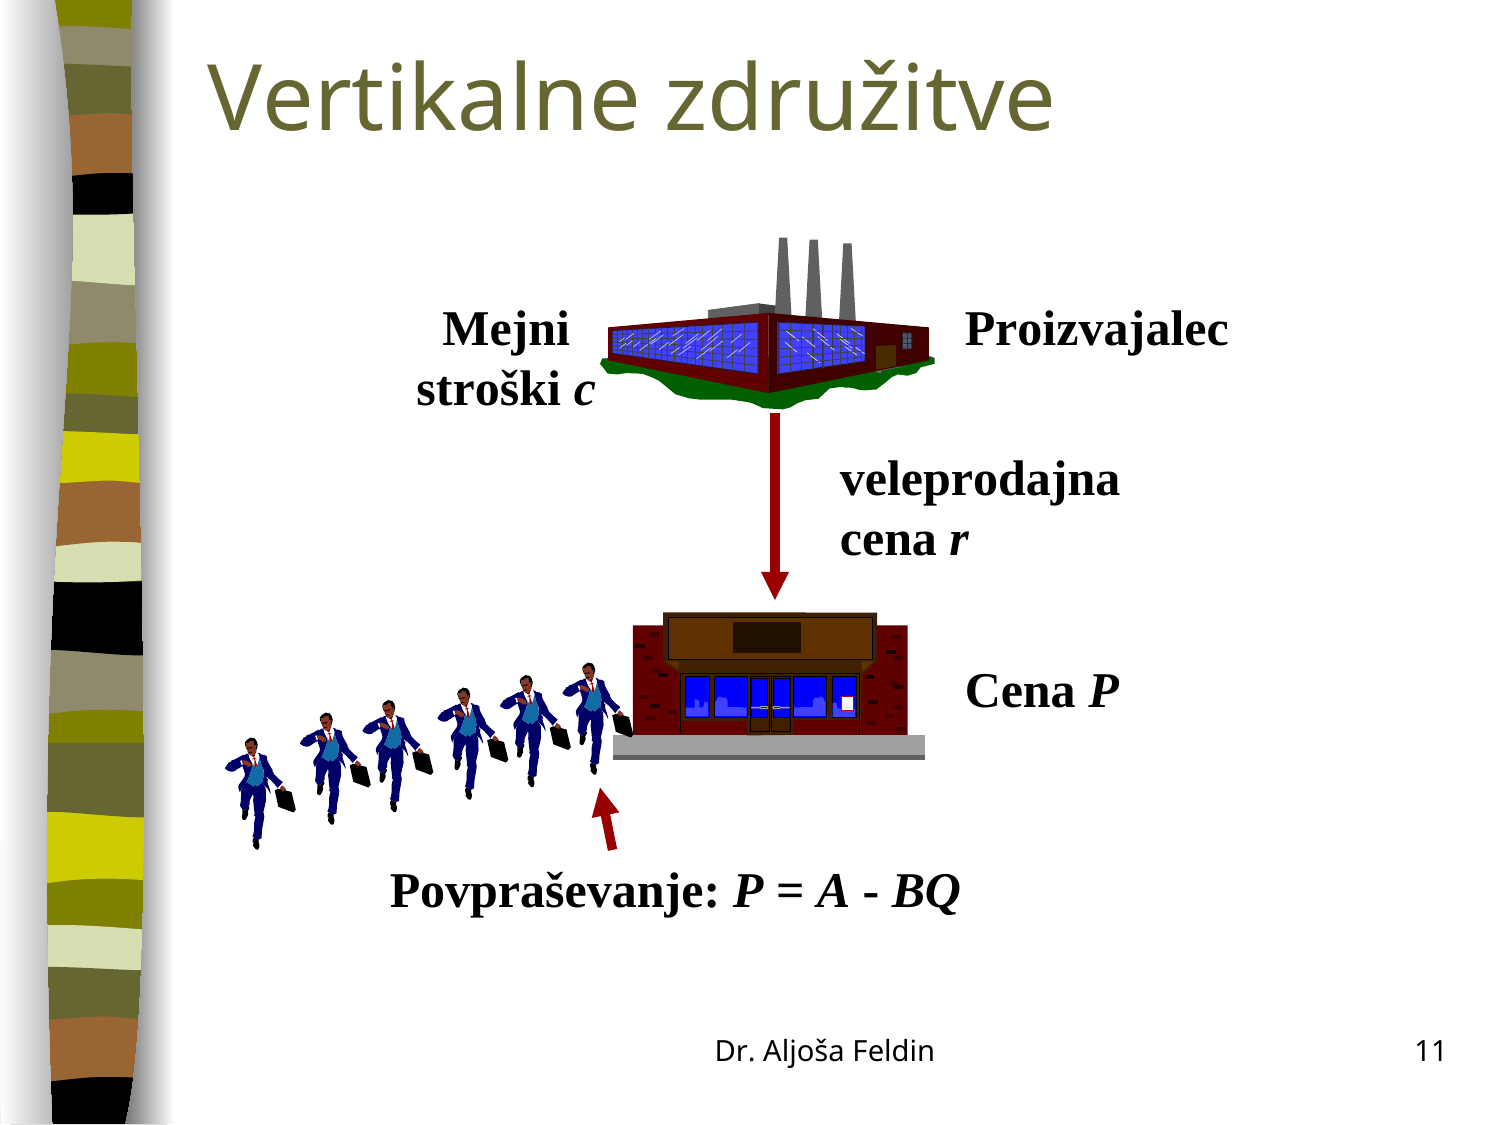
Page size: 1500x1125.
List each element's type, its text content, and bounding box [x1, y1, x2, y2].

picture [437, 675, 571, 801]
picture [600, 237, 935, 410]
text_box Povpraševanje: P = A - BQ [375, 849, 1063, 926]
text_box veleprodajna cena r [824, 437, 1176, 573]
title Vertikalne združitve [192, 0, 1468, 188]
picture [612, 612, 925, 760]
chart [562, 662, 634, 775]
text_box Cena P [950, 649, 1301, 726]
text_box Mejni stroški c [399, 287, 613, 423]
picture [225, 737, 296, 850]
text_box <number> [1149, 1025, 1463, 1101]
text_box Dr. Aljoša Feldin [587, 1025, 1063, 1101]
text_box Proizvajalec [949, 287, 1288, 363]
picture [300, 699, 434, 826]
